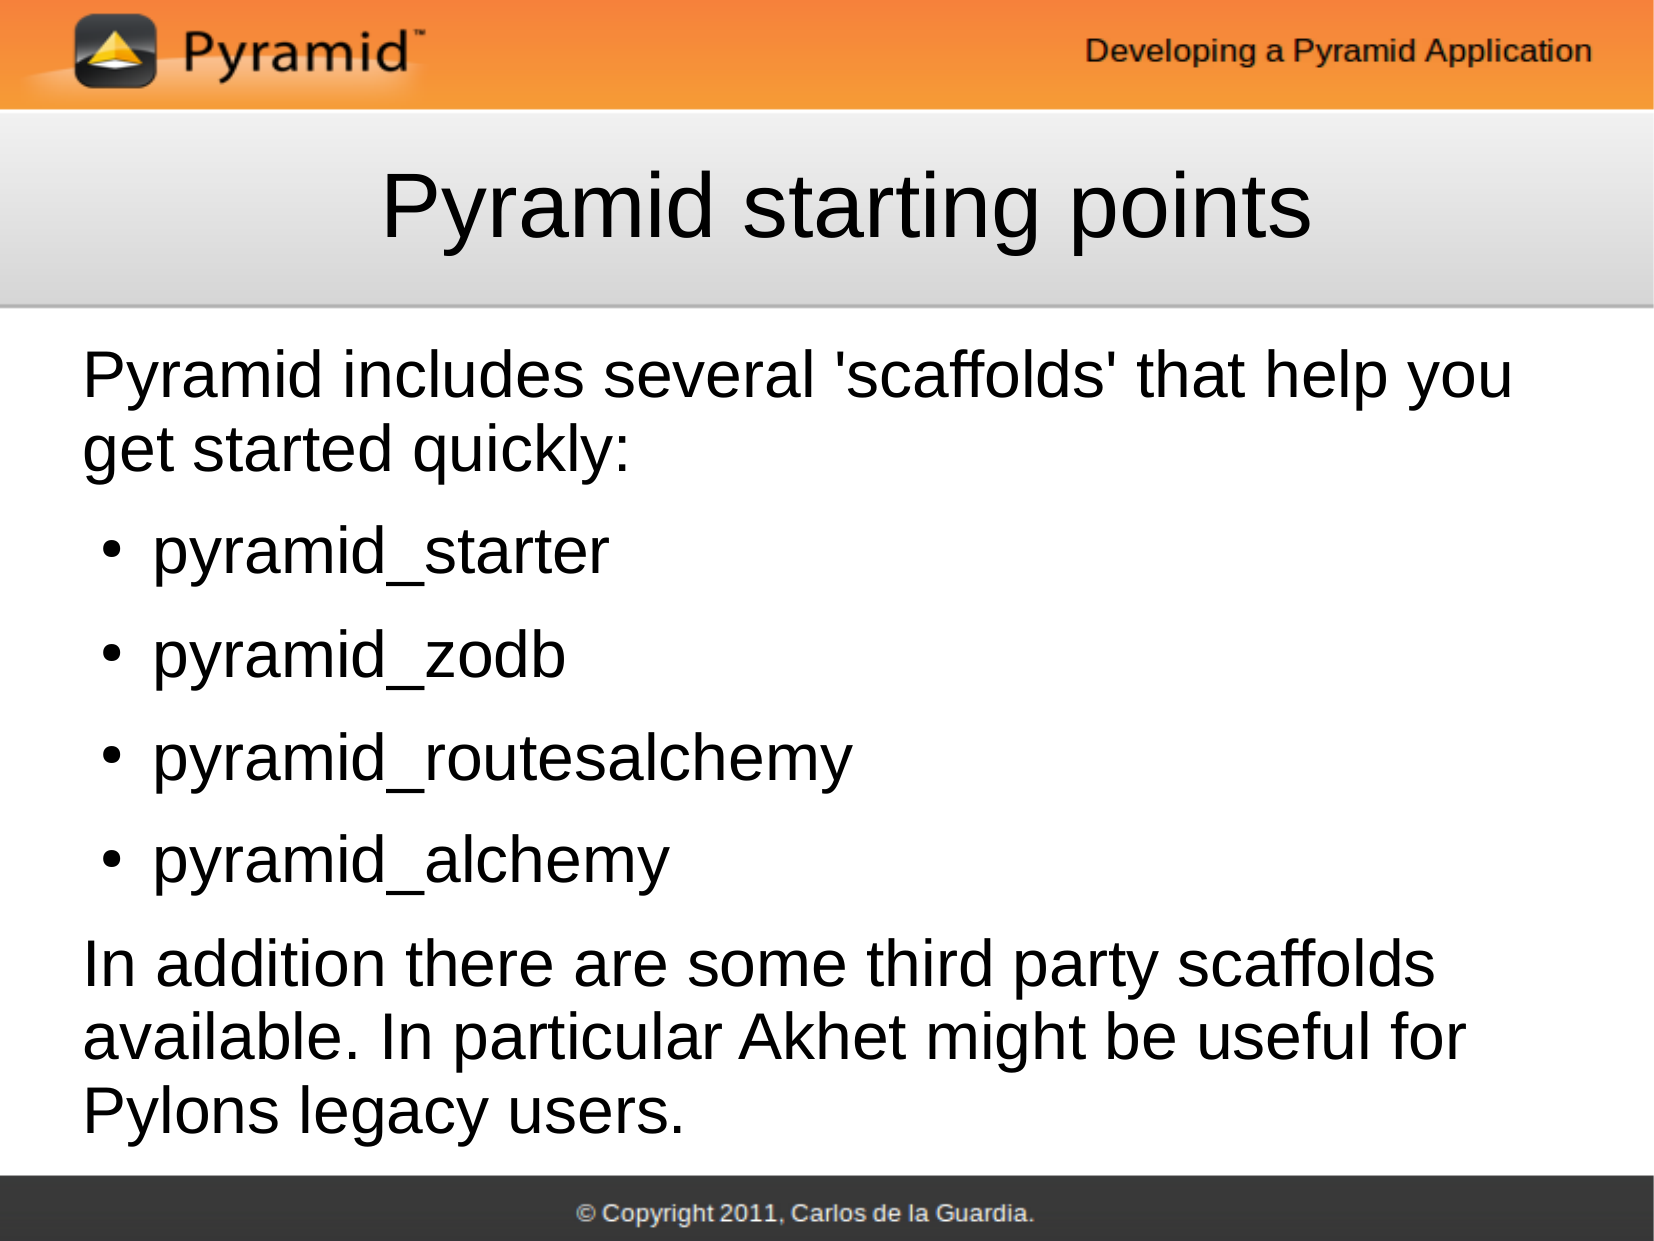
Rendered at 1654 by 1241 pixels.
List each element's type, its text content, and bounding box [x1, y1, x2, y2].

list Pyramid includes several 'scaffolds' that help you get started quickly: pyramid_starter pyramid_zodb pyramid_routesalchemy pyramid_alchemy In addition there are some third party scaffolds available. In particular Akhet might be useful for Pylons legacy users. [82, 337, 1571, 1157]
picture [0, 0, 1654, 1241]
title Pyramid starting points [82, 112, 1613, 301]
